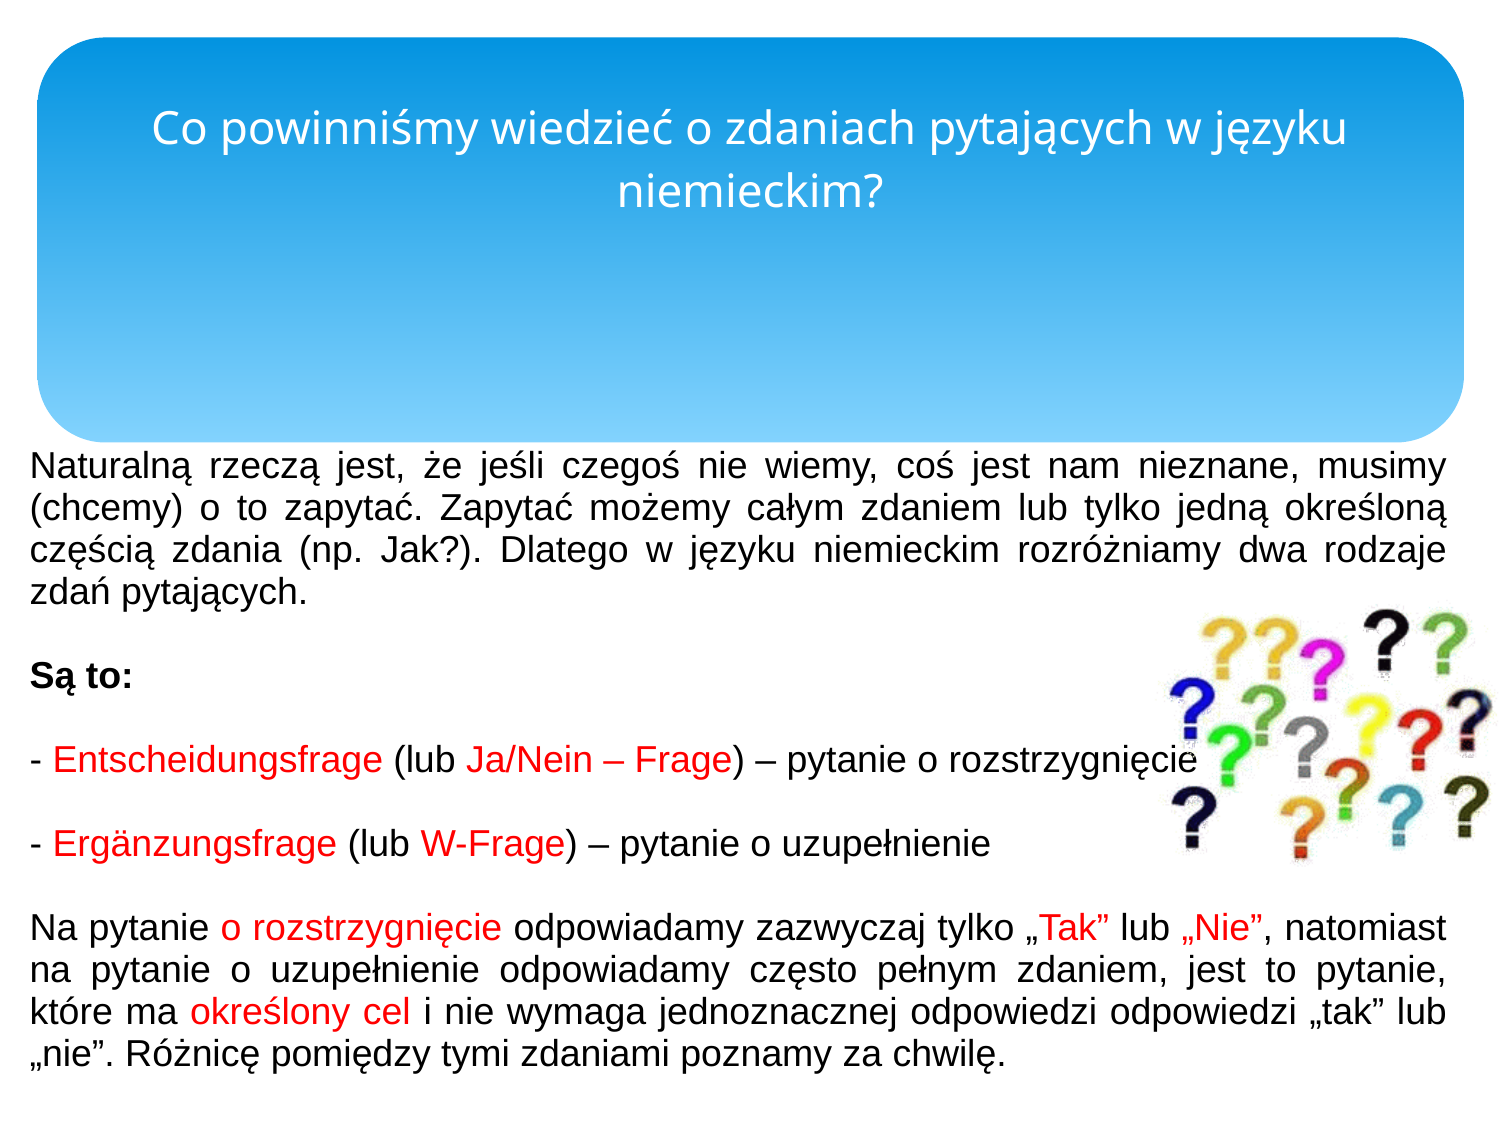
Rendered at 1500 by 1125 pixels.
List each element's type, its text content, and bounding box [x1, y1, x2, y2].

subtitle Naturalną rzeczą jest, że jeśli czegoś nie wiemy, coś jest nam nieznane, musimy (chcemy) o to zapytać. Zapytać możemy całym zdaniem lub tylko jedną określoną częścią zdania (np. Jak?). Dlatego w języku niemieckim rozróżniamy dwa rodzaje zdań pytających. Są to: - Entscheidungsfrage (lub Ja/Nein – Frage) – pytanie o rozstrzygnięcie - Ergänzungsfrage (lub W-Frage) – pytanie o uzupełnienie Na pytanie o rozstrzygnięcie odpowiadamy zazwyczaj tylko „Tak” lub „Nie”, natomiast na pytanie o uzupełnienie odpowiadamy często pełnym zdaniem, jest to pytanie, które ma określony cel i nie wymaga jednoznacznej odpowiedzi odpowiedzi „tak” lub „nie”. Różnicę pomiędzy tymi zdaniami poznamy za chwilę. [29, 442, 1447, 1077]
title Co powinniśmy wiedzieć o zdaniach pytających w języku niemieckim? [75, 55, 1425, 262]
picture [1151, 590, 1500, 874]
